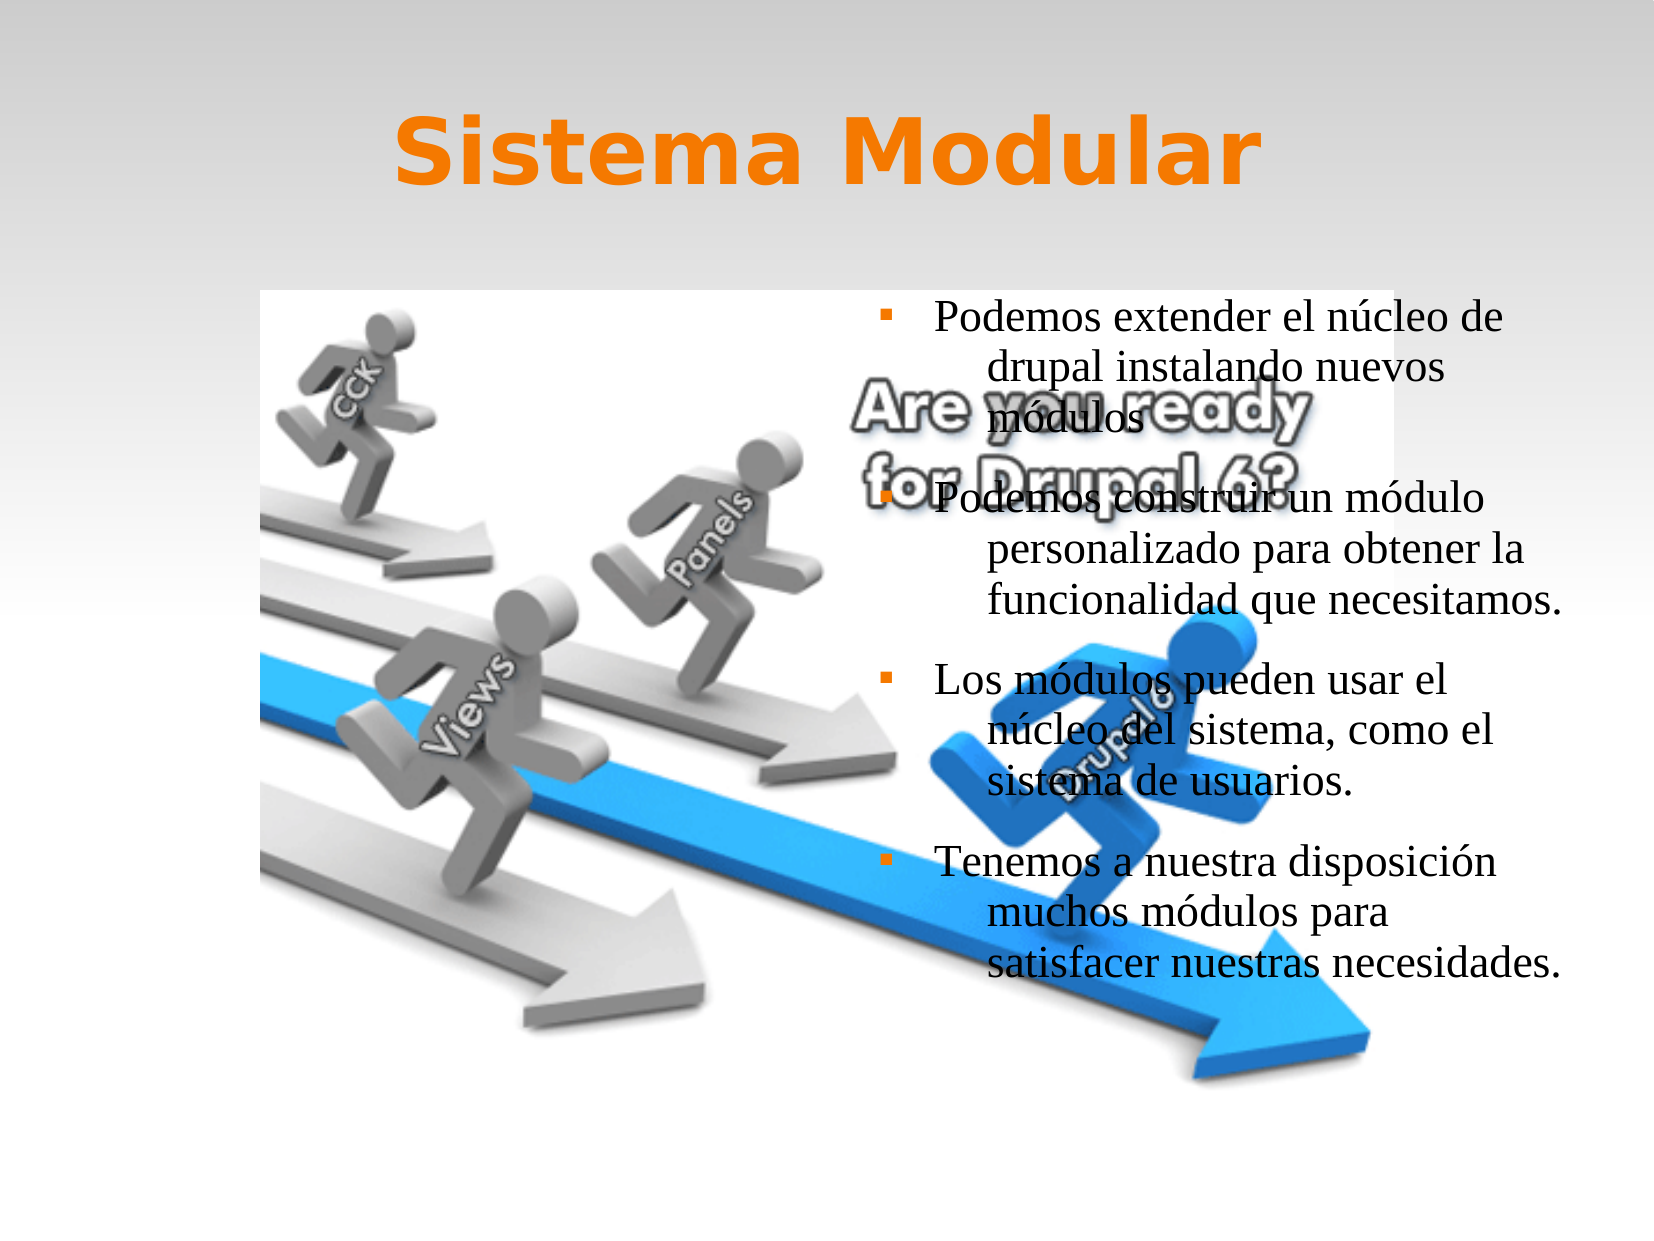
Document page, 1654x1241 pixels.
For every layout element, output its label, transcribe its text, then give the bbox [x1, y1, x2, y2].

list Podemos extender el núcleo de drupal instalando nuevos módulos Podemos construir un módulo personalizado para obtener la funcionalidad que necesitamos. Los módulos pueden usar el núcleo del sistema, como el sistema de usuarios. Tenemos a nuestra disposición muchos módulos para satisfacer nuestras necesidades. [845, 290, 1572, 1094]
picture [82, 290, 1394, 1109]
title Sistema Modular [82, 49, 1571, 257]
